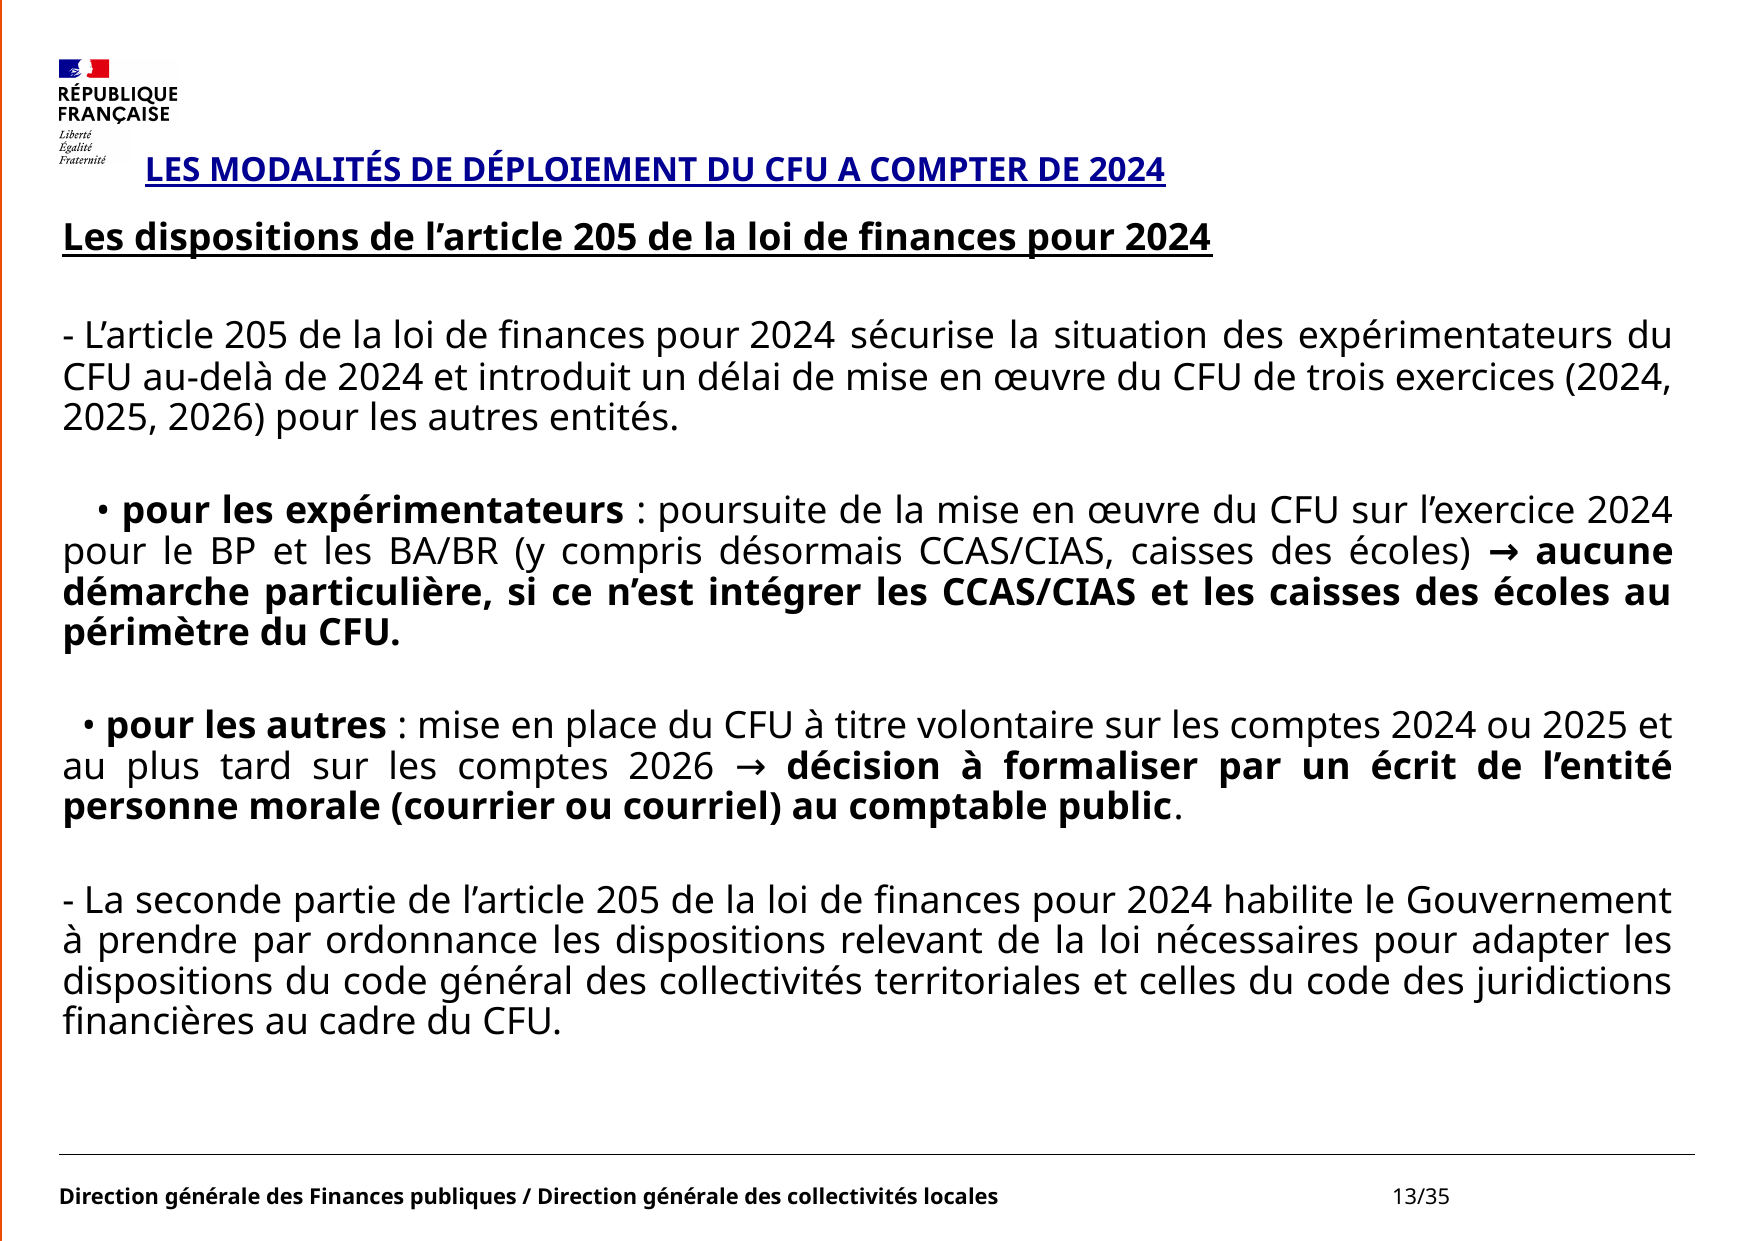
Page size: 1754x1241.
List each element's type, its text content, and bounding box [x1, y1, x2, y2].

picture [59, 59, 178, 164]
text_box LES MODALITÉS DE DÉPLOIEMENT DU CFU A COMPTER DE 2024 [129, 125, 1754, 204]
text_box Les dispositions de l’article 205 de la loi de finances pour 2024 - L’article 205 de la loi de finances pour 2024 sécurise la situation des expérimentateurs du CFU au-delà de 2024 et introduit un délai de mise en œuvre du CFU de trois exercices (2024, 2025, 2026) pour les autres entités. • pour les expérimentateurs : poursuite de la mise en œuvre du CFU sur l’exercice 2024 pour le BP et les BA/BR (y compris désormais CCAS/CIAS, caisses des écoles) → aucune démarche particulière, si ce n’est intégrer les CCAS/CIAS et les caisses des écoles au périmètre du CFU. • pour les autres : mise en place du CFU à titre volontaire sur les comptes 2024 ou 2025 et au plus tard sur les comptes 2026 → décision à formaliser par un écrit de l’entité personne morale (courrier ou courriel) au comptable public. - La seconde partie de l’article 205 de la loi de finances pour 2024 habilite le Gouvernement à prendre par ordonnance les dispositions relevant de la loi nécessaires pour adapter les dispositions du code général des collectivités territoriales et celles du code des juridictions financières au cadre du CFU. [47, 203, 1689, 1058]
